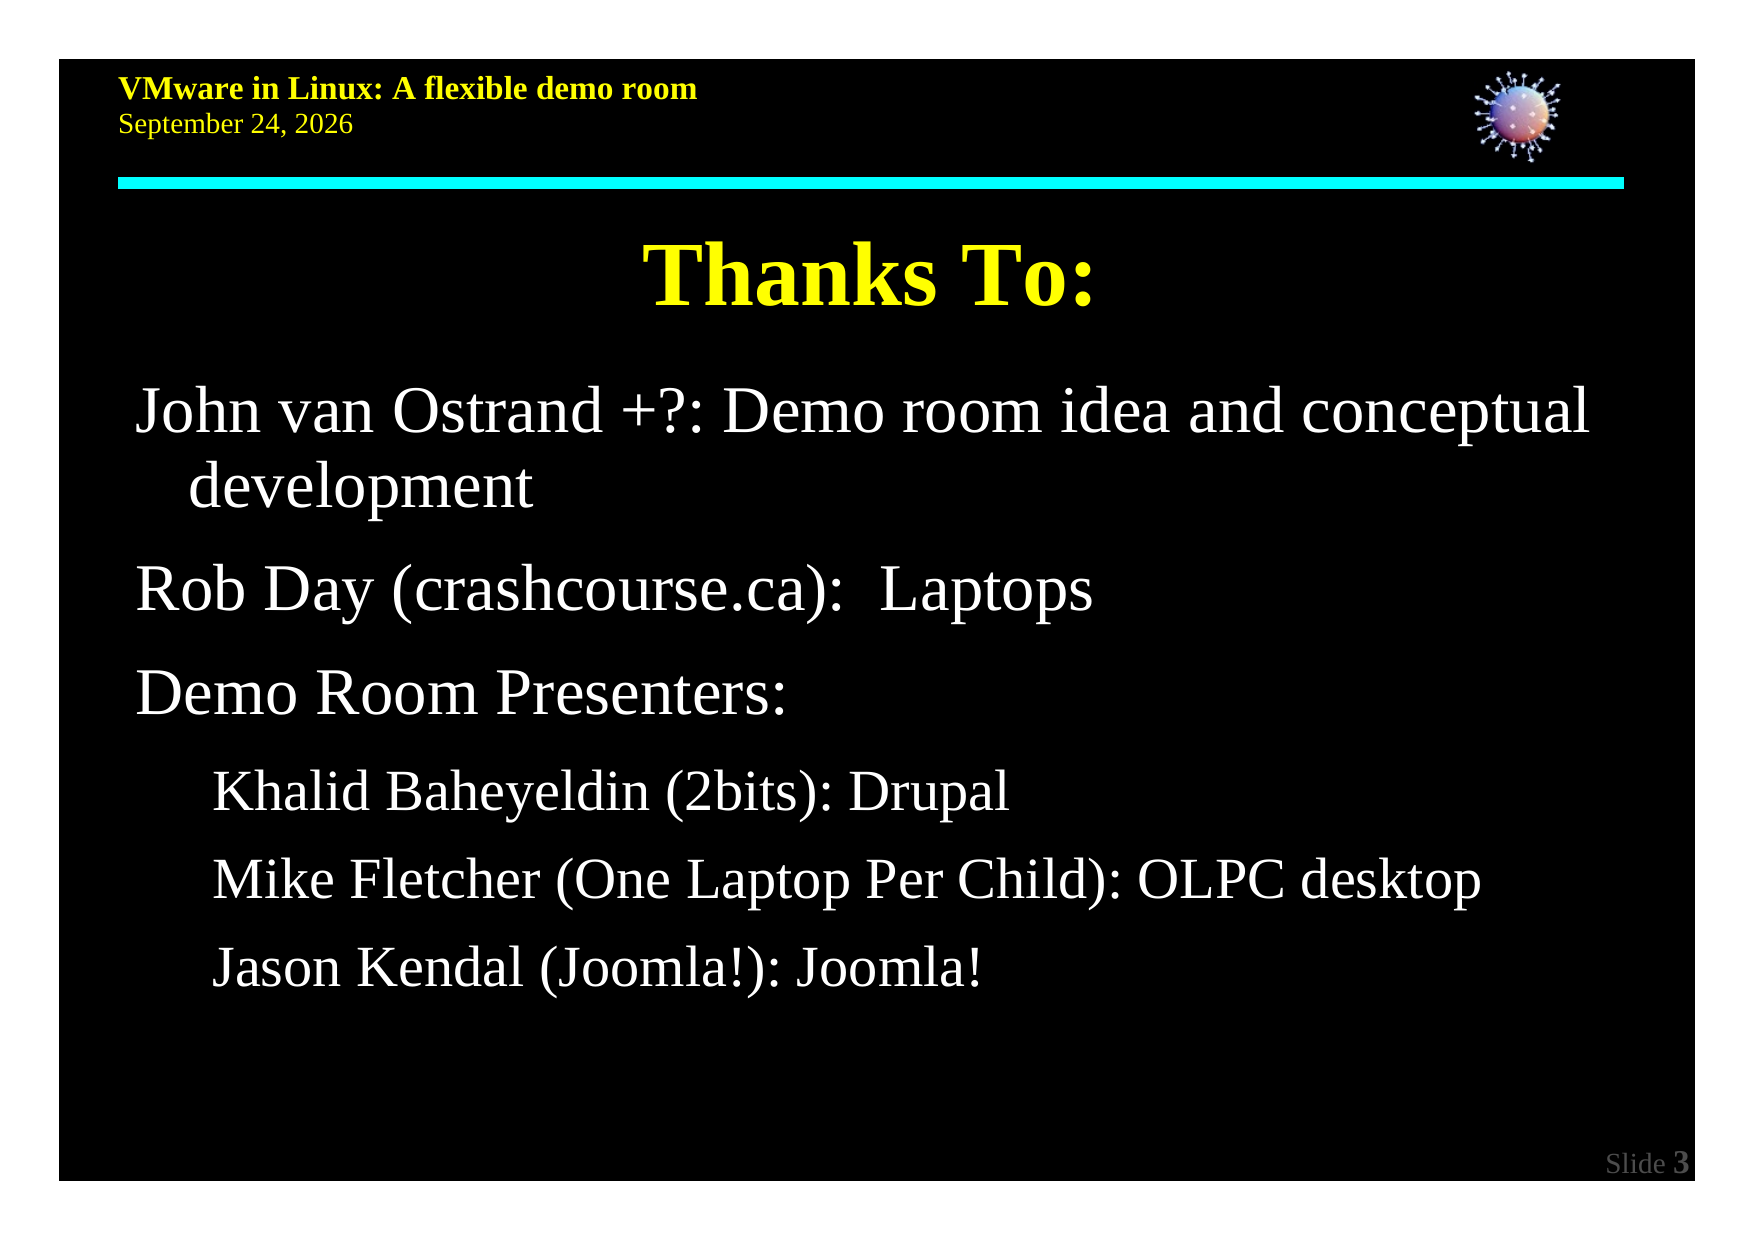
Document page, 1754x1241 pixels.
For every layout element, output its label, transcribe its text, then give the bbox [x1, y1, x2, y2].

title Thanks To: [118, 200, 1625, 349]
picture [1464, 63, 1569, 174]
list John van Ostrand +?: Demo room idea and conceptual development Rob Day (crashcourse.ca): Laptops Demo Room Presenters: Khalid Baheyeldin (2bits): Drupal Mike Fletcher (One Laptop Per Child): OLPC desktop Jason Kendal (Joomla!): Joomla! [118, 373, 1625, 1134]
